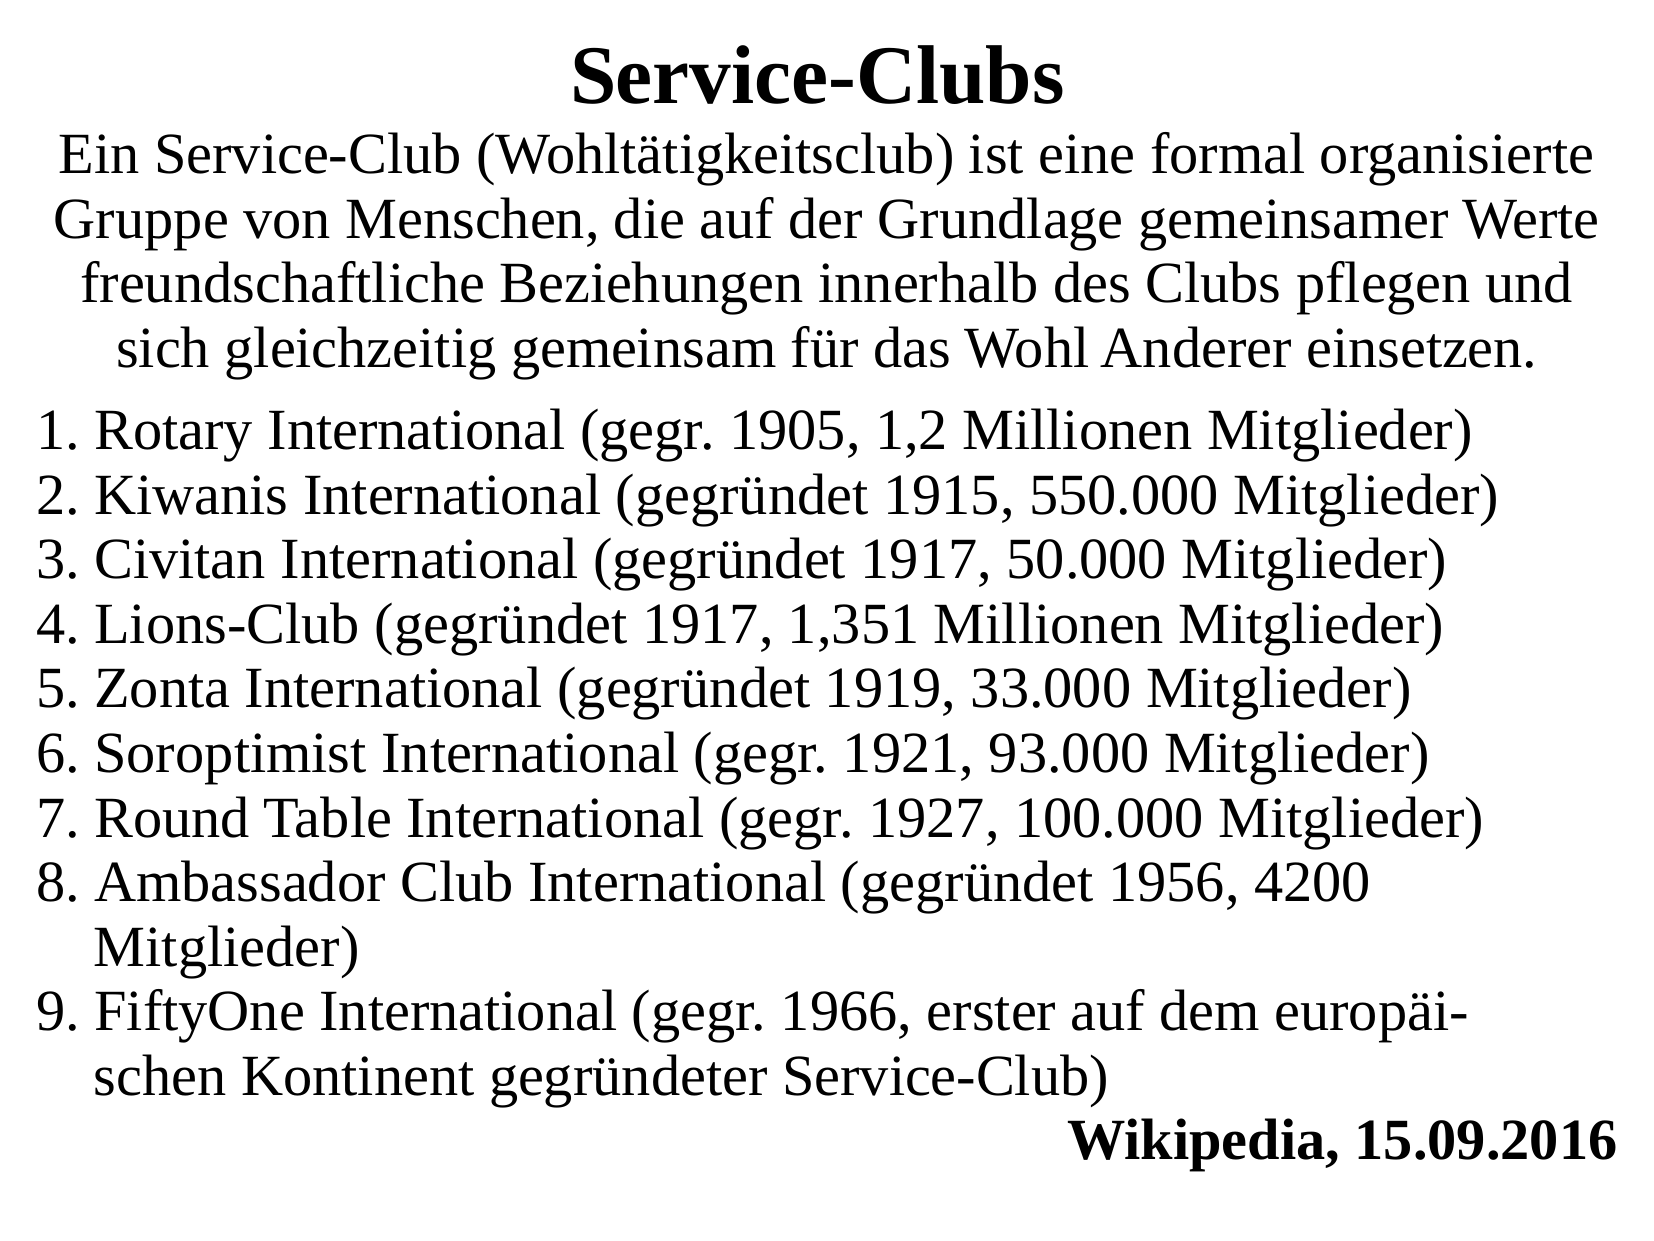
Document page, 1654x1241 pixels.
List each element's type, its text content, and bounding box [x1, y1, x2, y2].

text_box Service-Clubs Ein Service-Club (Wohltätigkeitsclub) ist eine formal organisierte Gruppe von Menschen, die auf der Grundlage gemeinsamer Werte freundschaftliche Beziehungen innerhalb des Clubs pflegen und sich gleichzeitig gemeinsam für das Wohl Anderer einsetzen. Rotary International (gegr. 1905, 1,2 Millionen Mitglieder) Kiwanis International (gegründet 1915, 550.000 Mitglieder) Civitan International (gegründet 1917, 50.000 Mitglieder) Lions-Club (gegründet 1917, 1,351 Millionen Mitglieder) Zonta International (gegründet 1919, 33.000 Mitglieder) Soroptimist International (gegr. 1921, 93.000 Mitglieder) Round Table International (gegr. 1927, 100.000 Mitglieder) Ambassador Club International (gegründet 1956, 4200 Mitglieder) FiftyOne International (gegr. 1966, erster auf dem europäi- schen Kontinent gegründeter Service-Club) Wikipedia, 15.09.2016 [36, 29, 1628, 1186]
